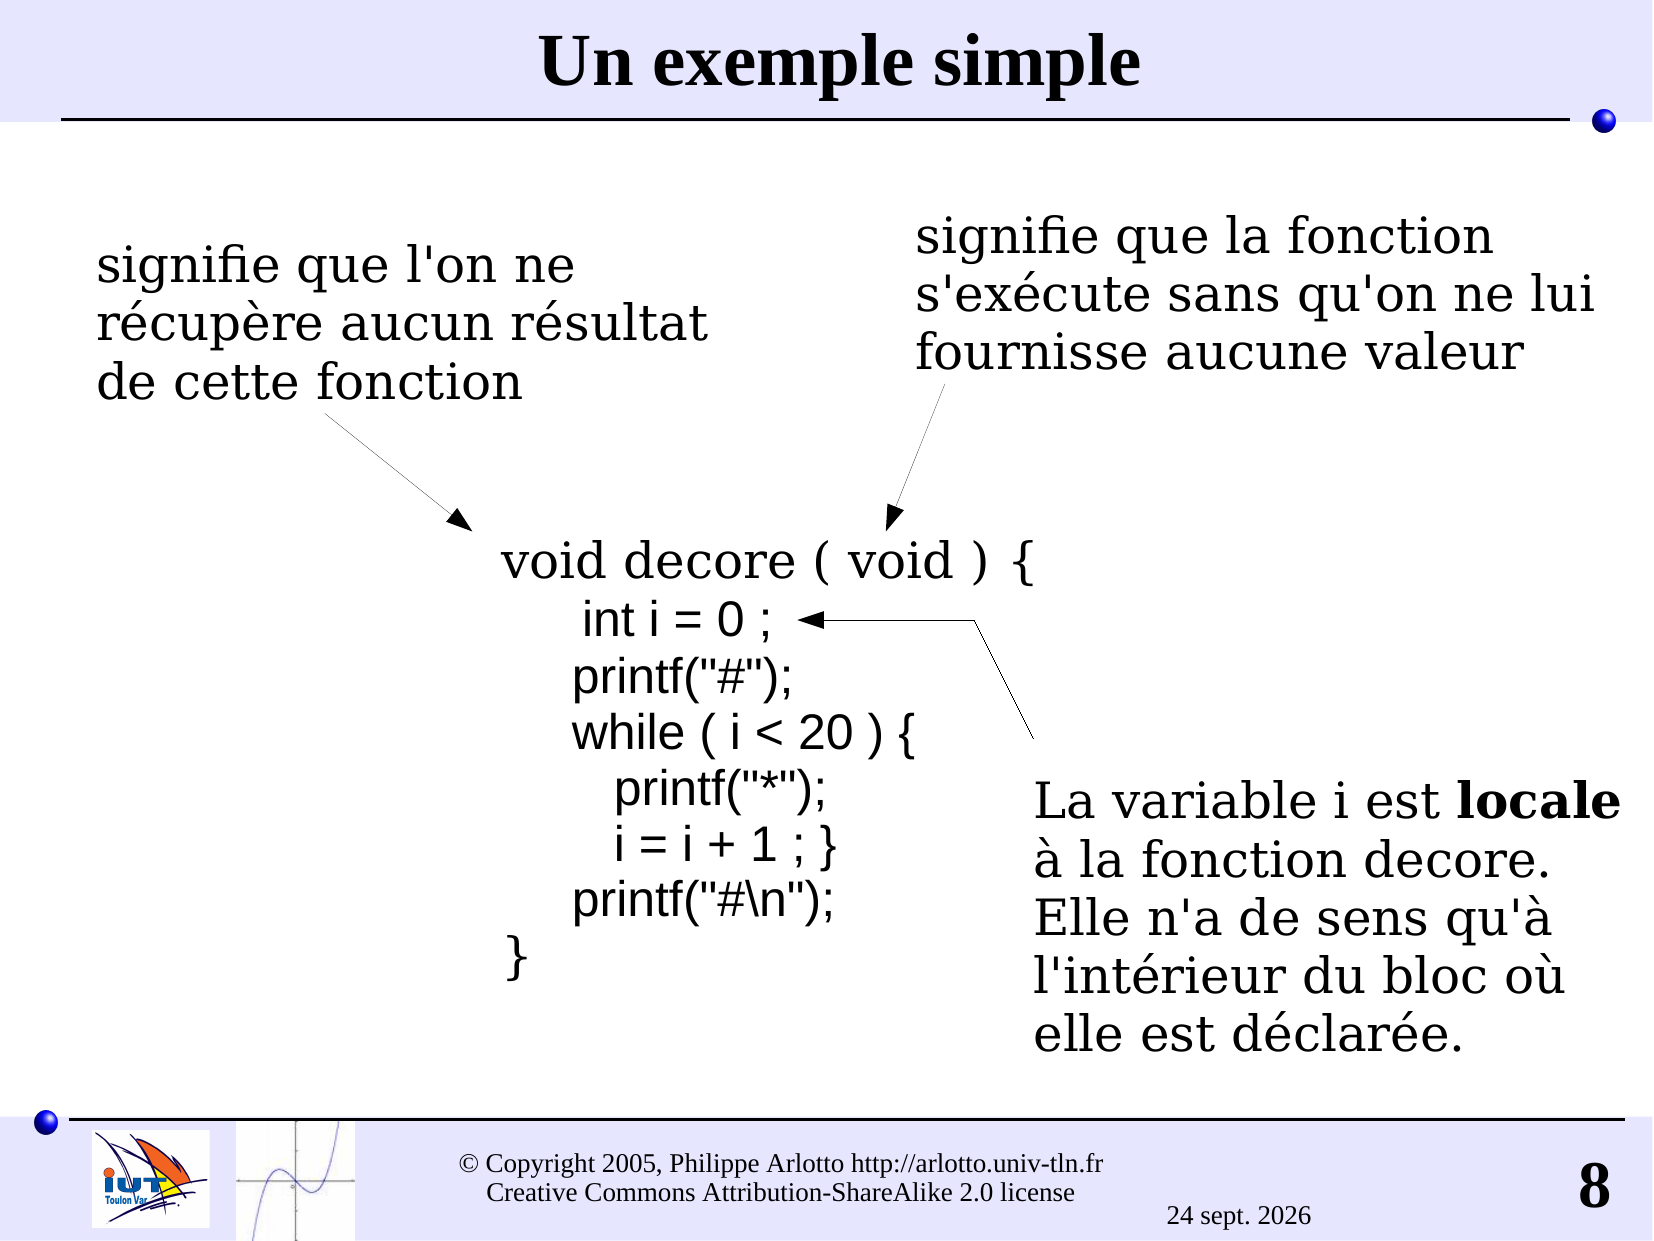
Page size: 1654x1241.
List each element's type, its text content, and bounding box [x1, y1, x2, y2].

text_box La variable i est locale à la fonction decore. Elle n'a de sens qu'à l'intérieur du bloc où elle est déclarée. [1033, 771, 1624, 1064]
picture [236, 1121, 355, 1241]
text_box signifie que l'on ne récupère aucun résultat de cette fonction [96, 236, 709, 411]
title Un exemple simple [95, 11, 1585, 110]
text_box void decore ( void ) { int i = 0 ; printf("#"); while ( i < 20 ) { printf("*"); i = i + 1 ; } printf("#\n"); } [501, 531, 1040, 986]
text_box signifie que la fonction s'exécute sans qu'on ne lui fournisse aucune valeur [915, 206, 1596, 382]
